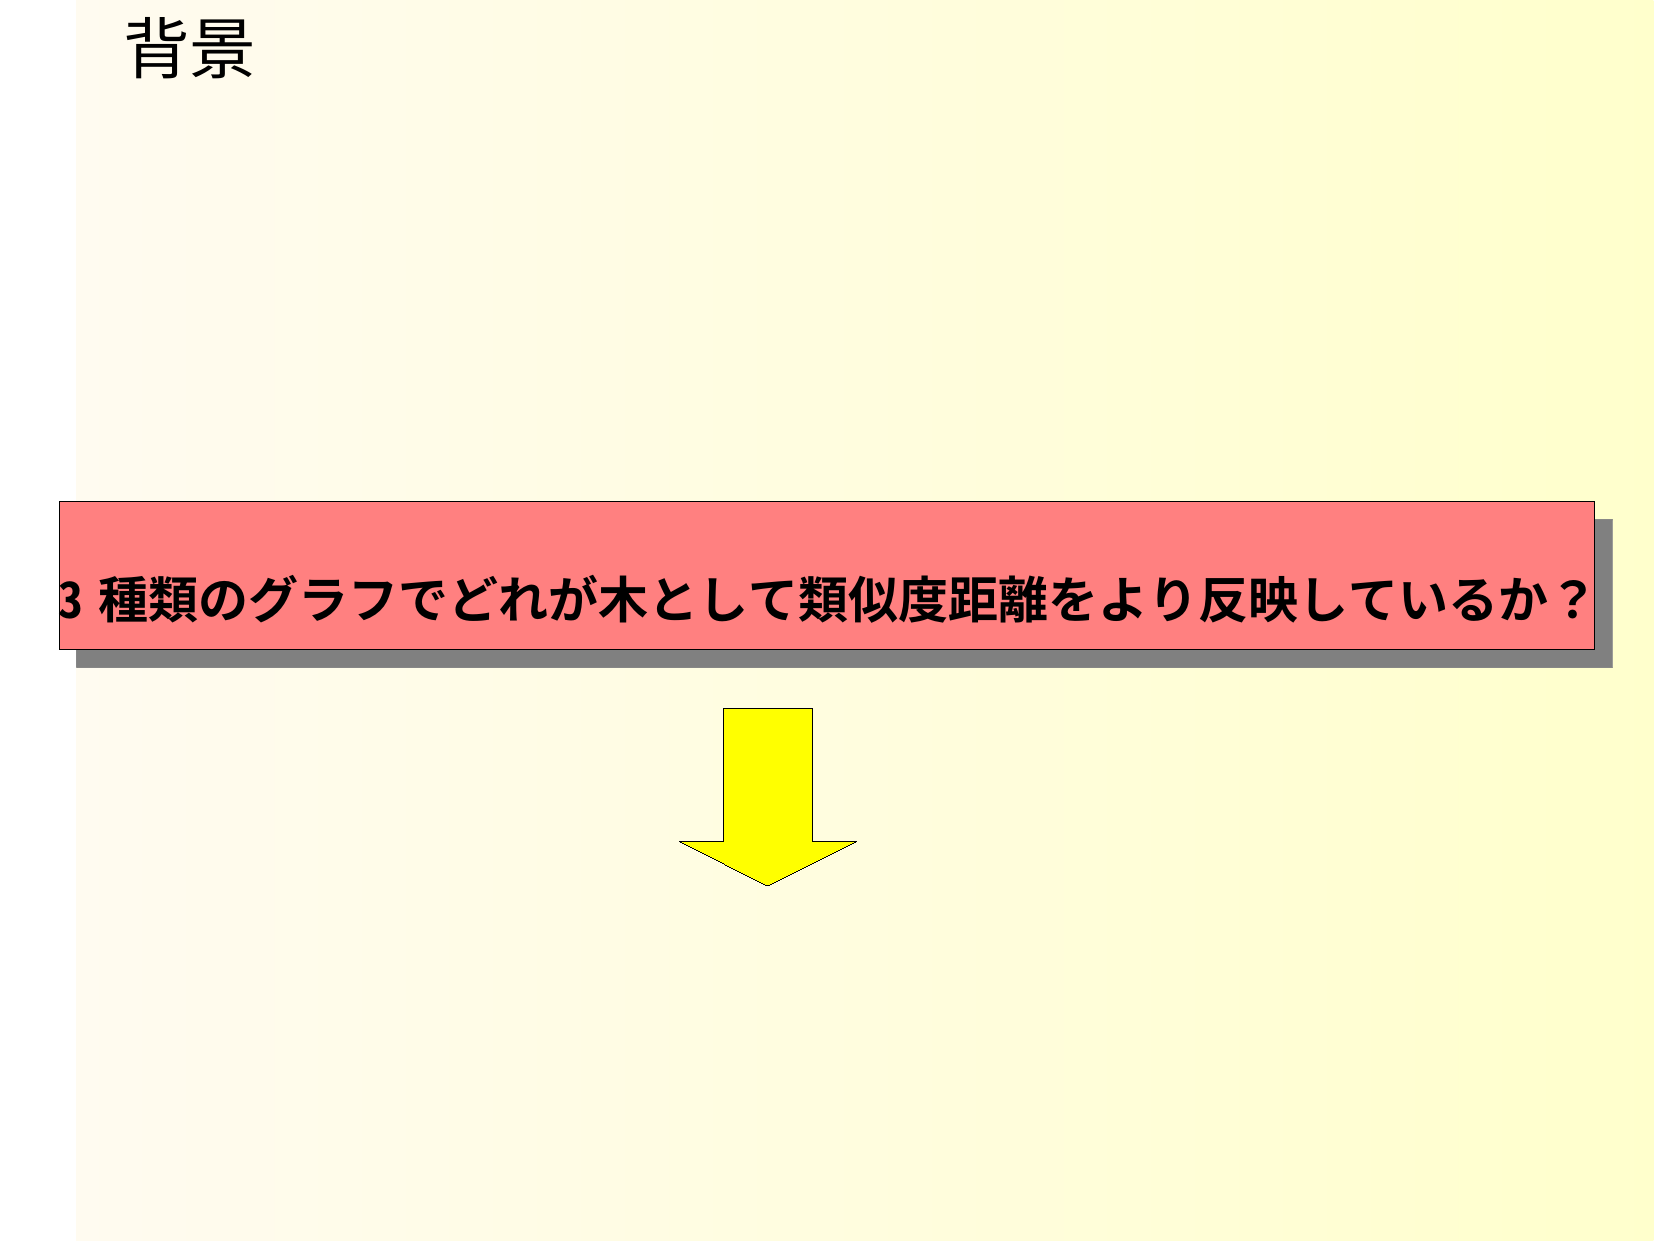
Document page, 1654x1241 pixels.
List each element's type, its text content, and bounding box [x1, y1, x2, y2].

text_box [679, 708, 857, 886]
text_box [59, 501, 1595, 561]
title 背景 [123, 0, 1536, 149]
text_box [59, 612, 1595, 650]
text_box 3種類のグラフでどれが木として類似度距離をより反映しているか？ [59, 561, 1654, 612]
